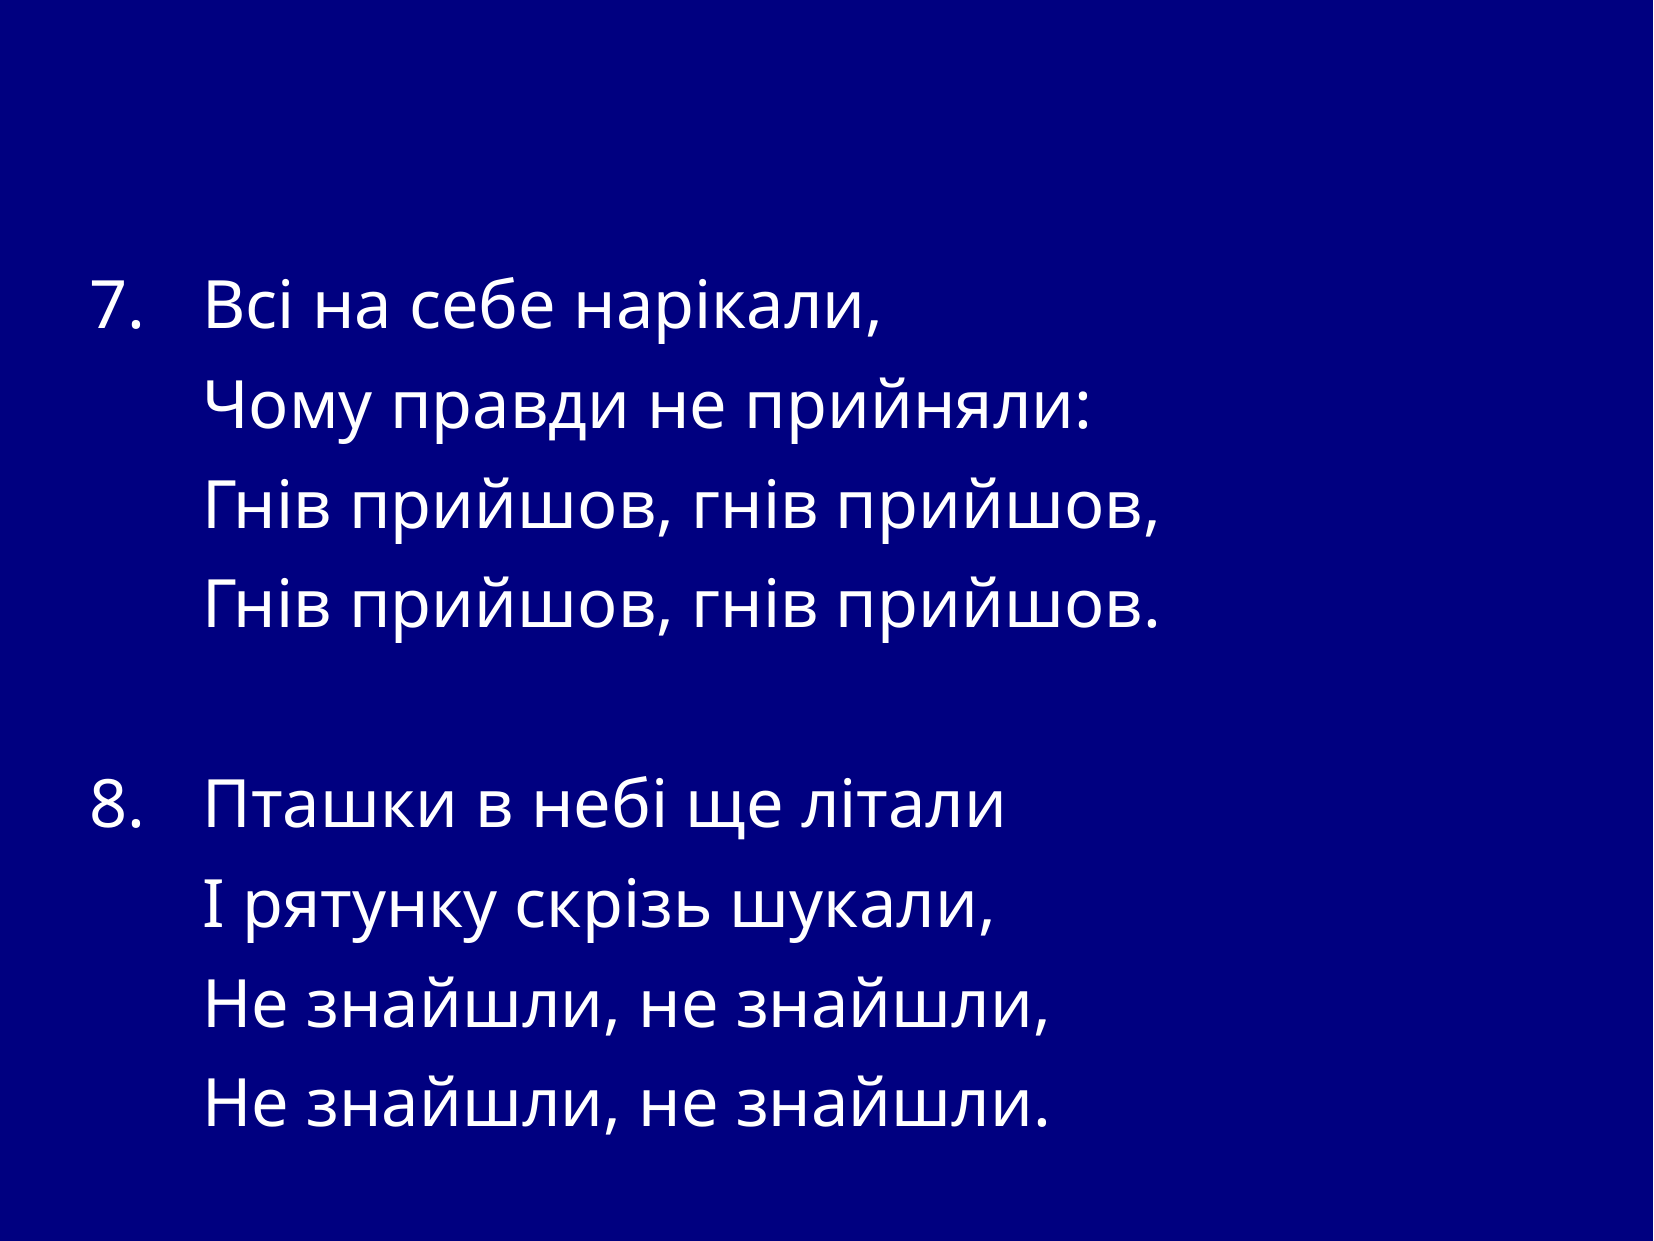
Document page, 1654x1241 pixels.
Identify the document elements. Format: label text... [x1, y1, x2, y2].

text_box 7. Всі на себе нарікали, Чому правди не прийняли: Гнів прийшов, гнів прийшов, Гнів прийшов, гнів прийшов. 8. Пташки в небі ще літали І рятунку скрізь шукали, Не знайшли, не знайшли, Не знайшли, не знайшли. [75, 150, 1576, 1163]
